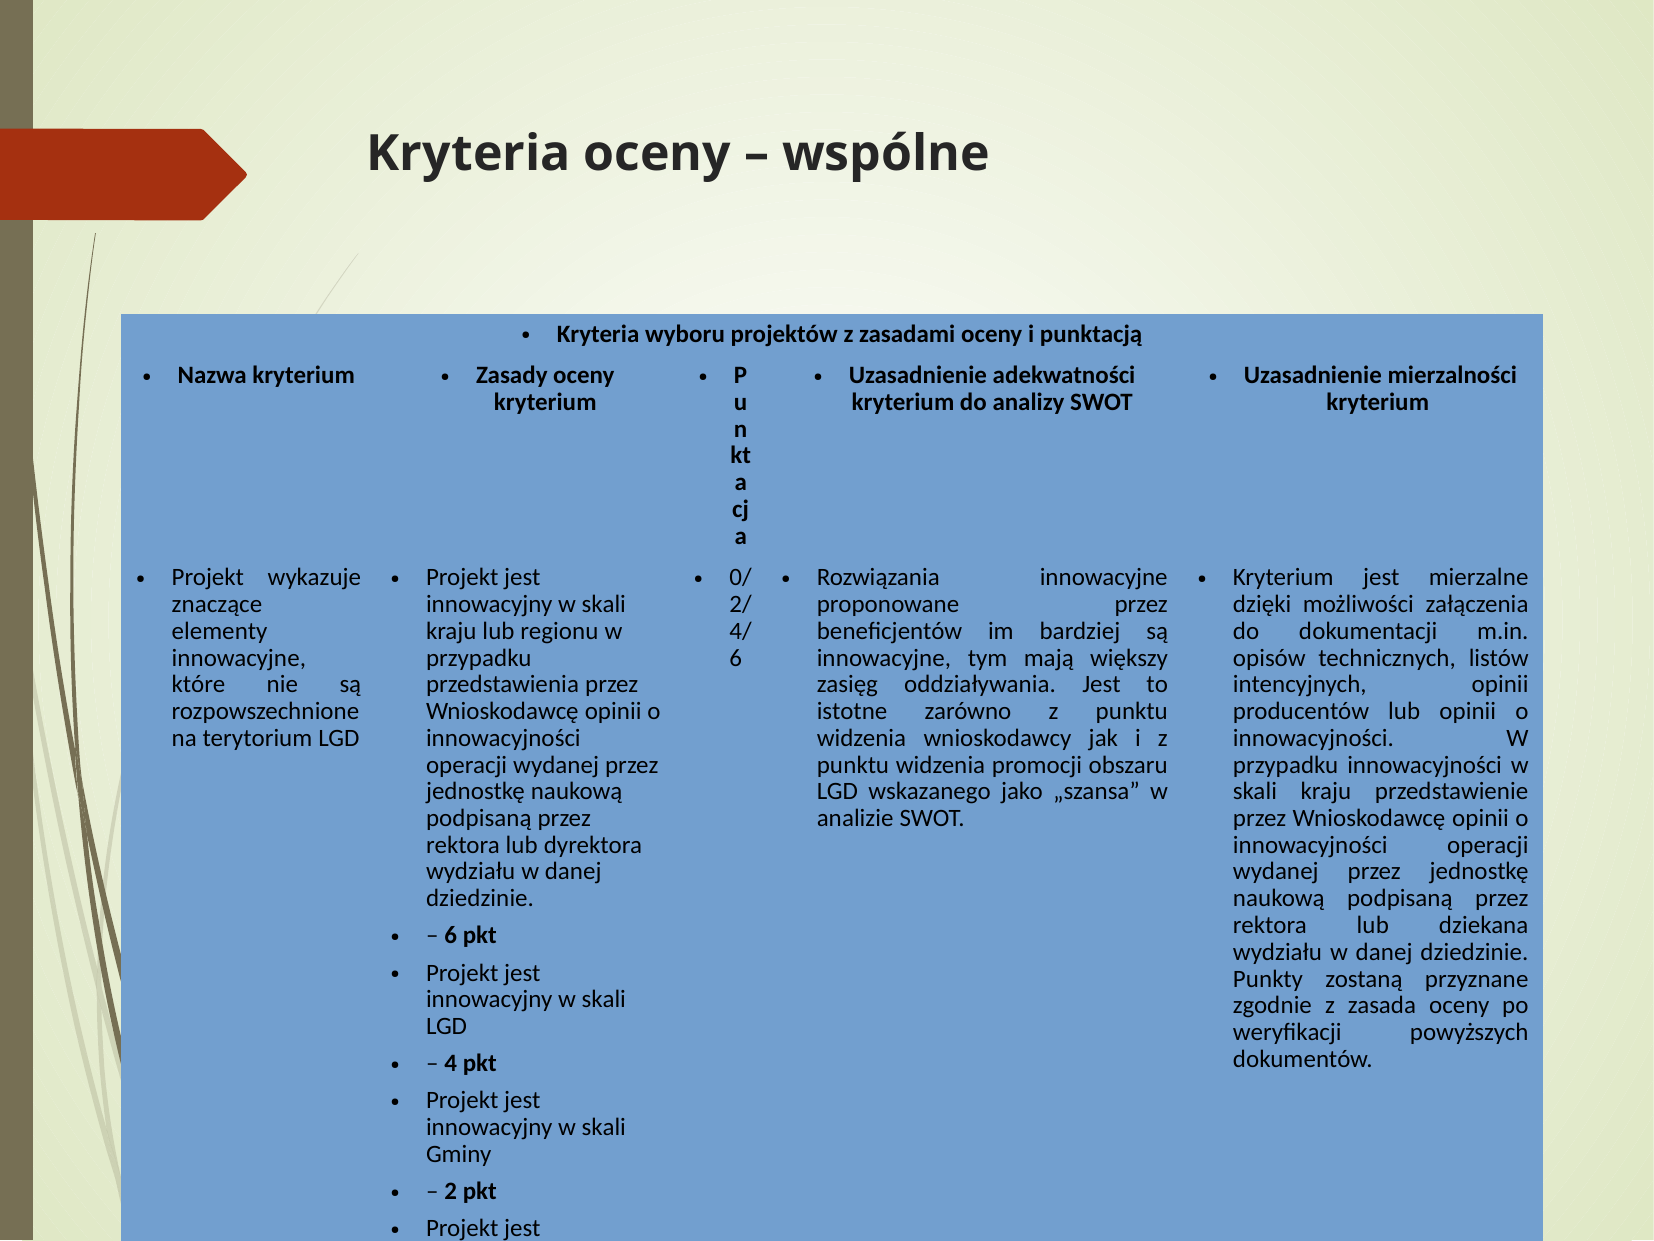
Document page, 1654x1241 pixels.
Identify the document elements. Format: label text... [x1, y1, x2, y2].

table_cell Zasady oceny kryterium [376, 356, 679, 558]
table_cell Rozwiązania innowacyjne proponowane przez beneficjentów im bardziej są innowacyjne, tym mają większy zasięg oddziaływania. Jest to istotne zarówno z punktu widzenia wnioskodawcy jak i z punktu widzenia promocji obszaru LGD wskazanego jako „szansa” w analizie SWOT. [767, 558, 1183, 1241]
table_cell Uzasadnienie adekwatności kryterium do analizy SWOT [767, 356, 1183, 558]
table_cell Uzasadnienie mierzalności kryterium [1183, 356, 1543, 558]
table_cell Projekt wykazuje znaczące elementy innowacyjne, które nie są rozpowszechnione na terytorium LGD [121, 558, 376, 1241]
title Kryteria oceny – wspólne [351, 112, 1544, 345]
table_cell Kryterium jest mierzalne dzięki możliwości załączenia do dokumentacji m.in. opisów technicznych, listów intencyjnych, opinii producentów lub opinii o innowacyjności. W przypadku innowacyjności w skali kraju przedstawienie przez Wnioskodawcę opinii o innowacyjności operacji wydanej przez jednostkę naukową podpisaną przez rektora lub dziekana wydziału w danej dziedzinie. Punkty zostaną przyznane zgodnie z zasada oceny po weryfikacji powyższych dokumentów. [1183, 558, 1543, 1241]
table_cell Punktacja [679, 356, 767, 558]
table_cell 0/2/4/6 [679, 558, 767, 1241]
table_cell Nazwa kryterium [121, 356, 376, 558]
table_header Kryteria wyboru projektów z zasadami oceny i punktacją [121, 314, 1543, 356]
table_cell Projekt jest innowacyjny w skali kraju lub regionu w przypadku przedstawienia przez Wnioskodawcę opinii o innowacyjności operacji wydanej przez jednostkę naukową podpisaną przez rektora lub dyrektora wydziału w danej dziedzinie. – 6 pkt Projekt jest innowacyjny w skali LGD – 4 pkt Projekt jest innowacyjny w skali Gminy – 2 pkt Projekt jest innowacyjny w skali miejscowości lub nie jest innowacyjny – 0 pkt [376, 558, 679, 1241]
